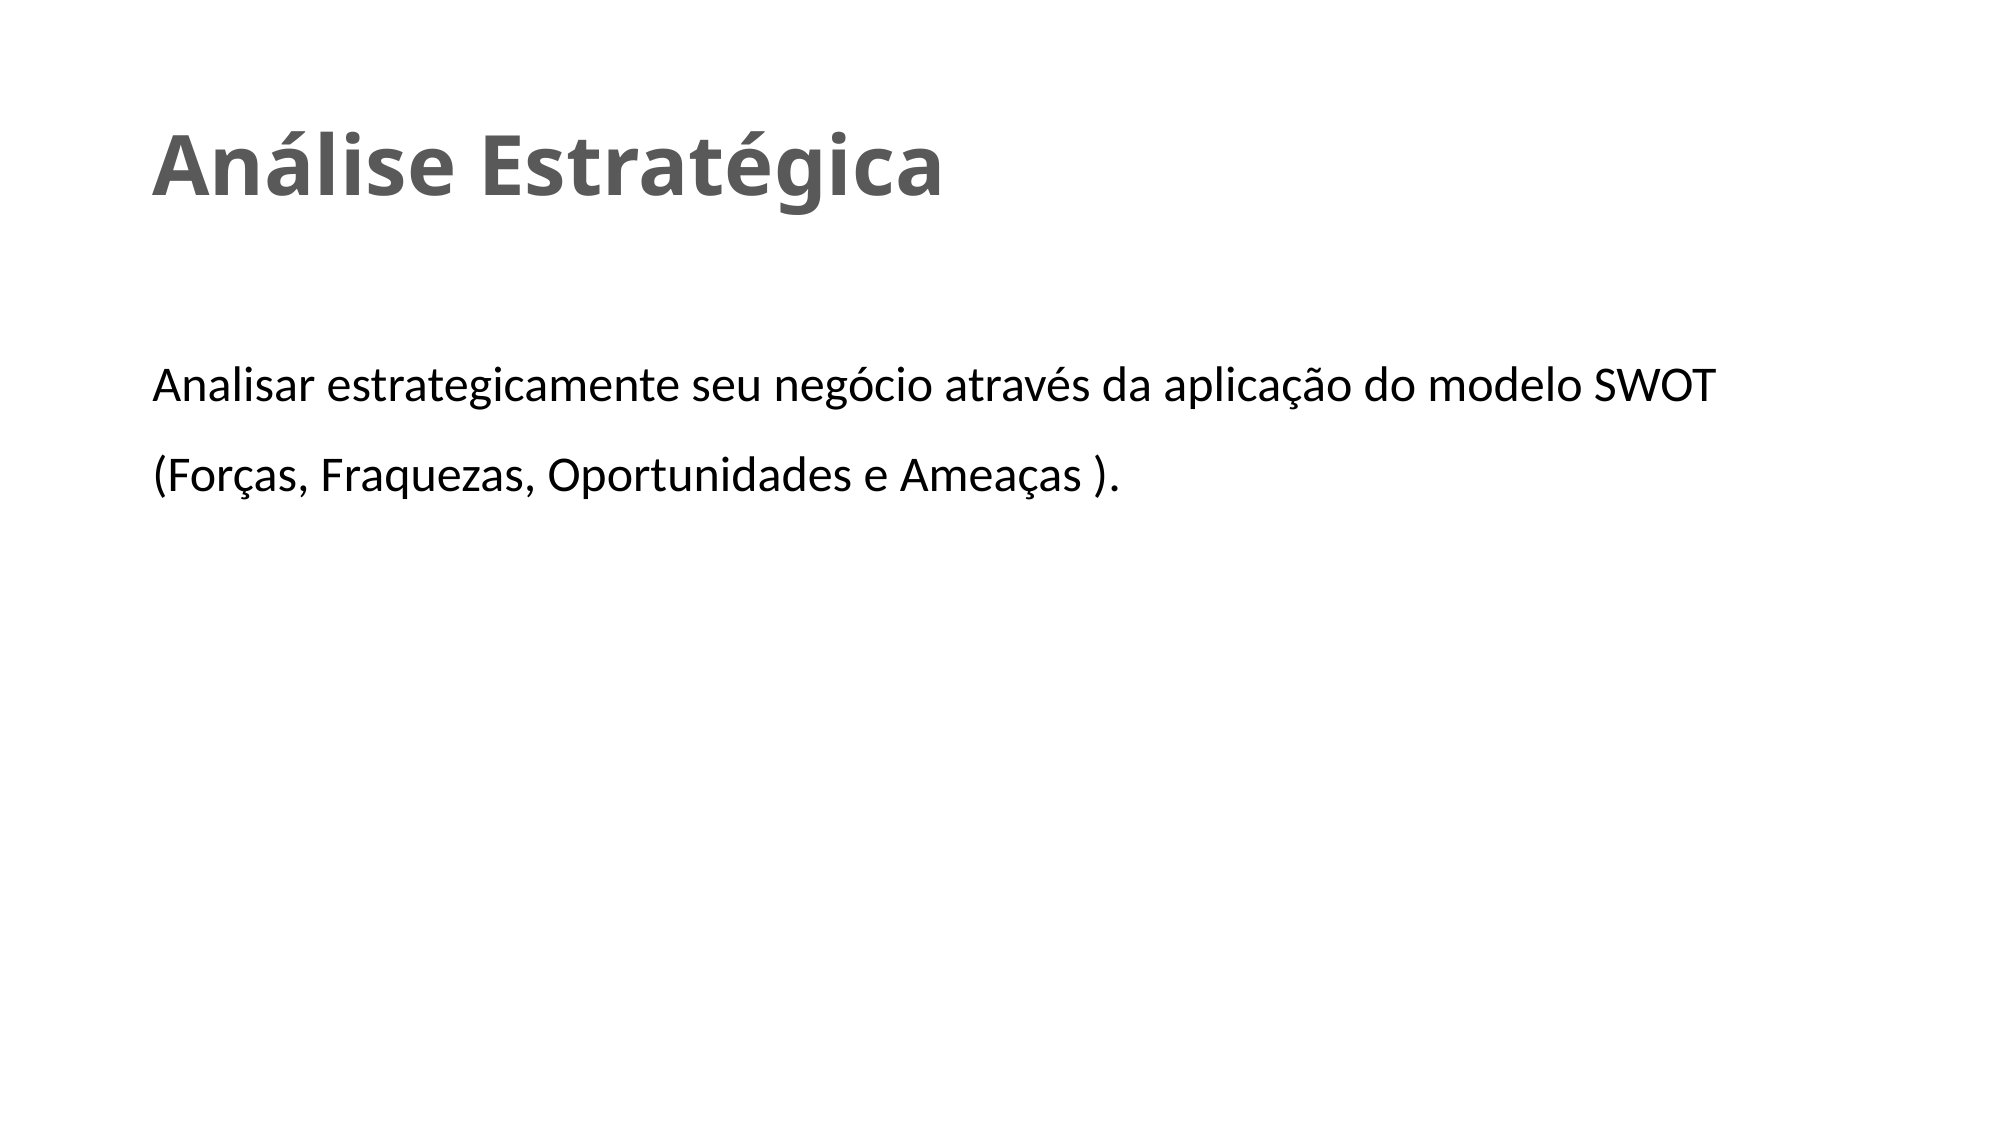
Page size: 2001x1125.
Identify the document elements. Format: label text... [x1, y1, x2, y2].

title Análise Estratégica [137, 59, 1863, 278]
list Analisar estrategicamente seu negócio através da aplicação do modelo SWOT (Forças, Fraquezas, Oportunidades e Ameaças ). [137, 313, 1863, 1028]
